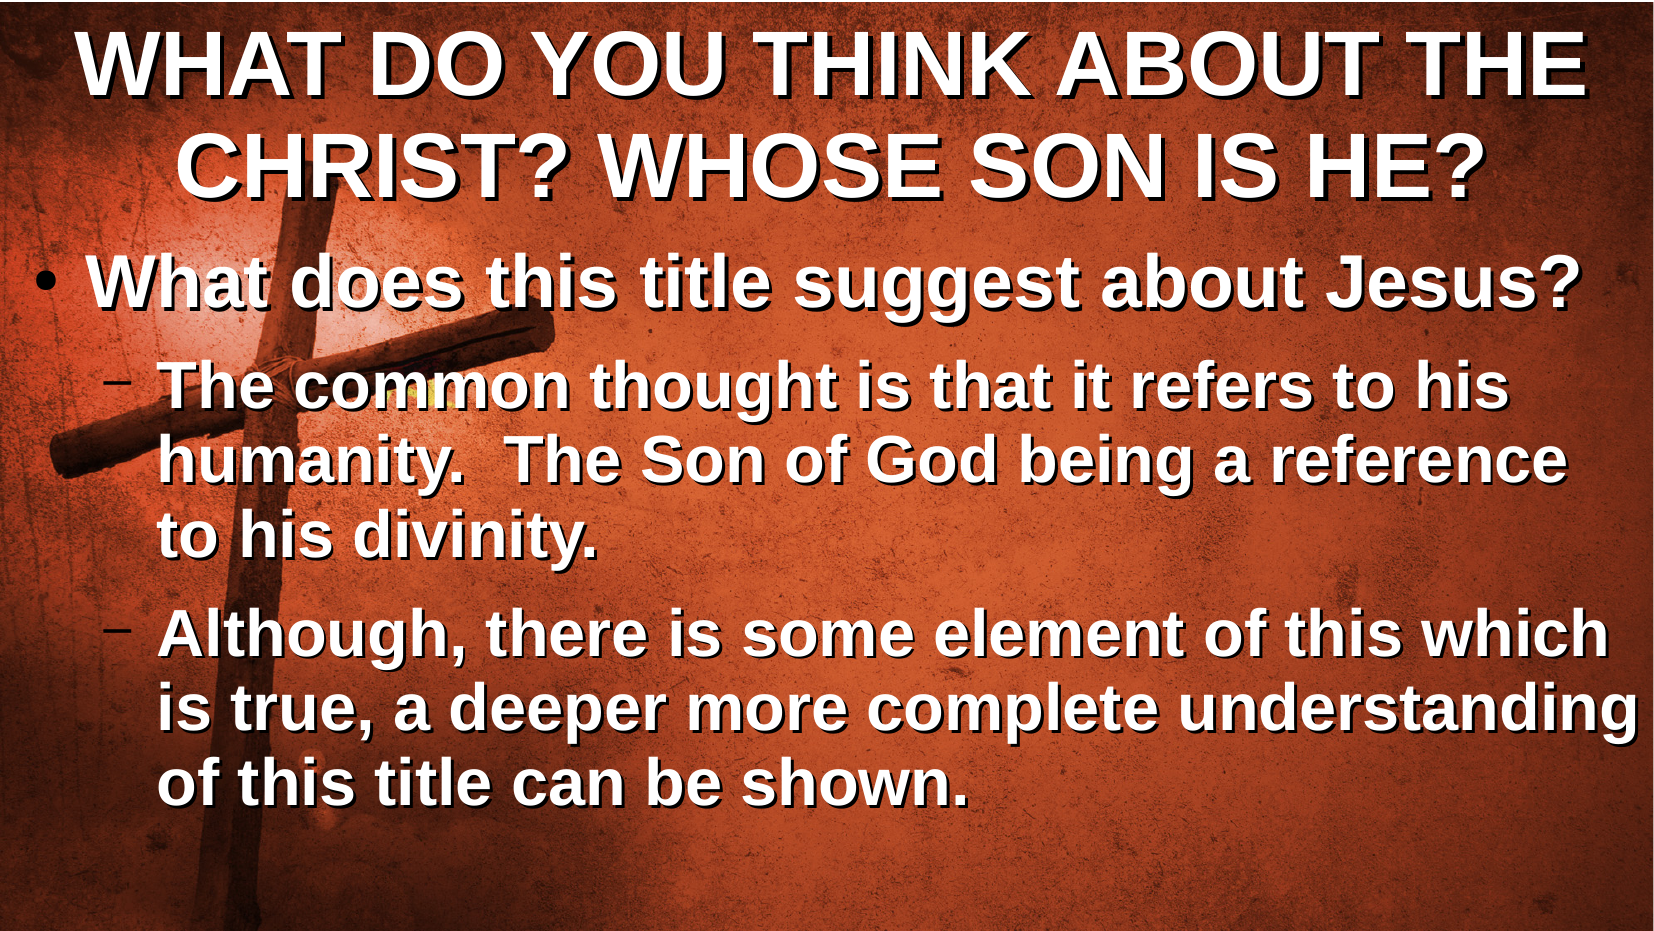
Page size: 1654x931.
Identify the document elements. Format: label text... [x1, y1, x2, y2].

picture [0, 2, 1654, 931]
list What does this title suggest about Jesus? The common thought is that it refers to his humanity. The Son of God being a reference to his divinity. Although, there is some element of this which is true, a deeper more complete understanding of this title can be shown. [15, 240, 1651, 931]
title WHAT DO YOU THINK ABOUT THE CHRIST? WHOSE SON IS HE? [15, 12, 1651, 218]
